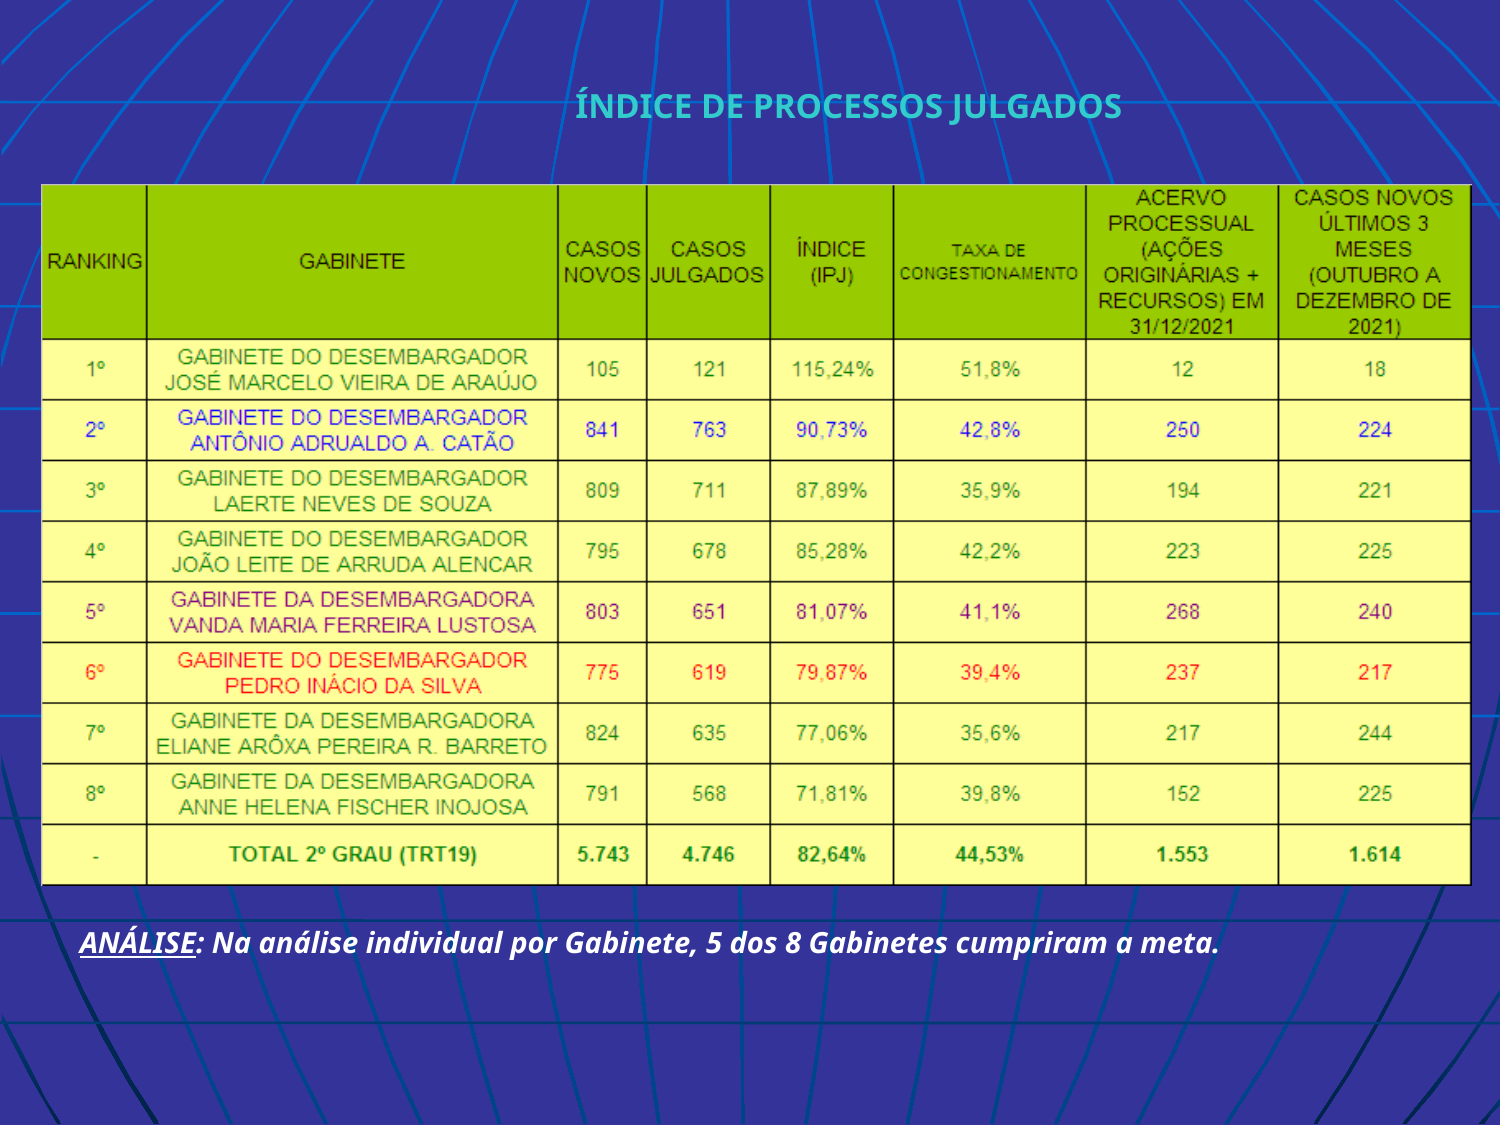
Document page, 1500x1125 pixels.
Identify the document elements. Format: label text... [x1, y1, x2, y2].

picture [41, 184, 1472, 886]
text_box ÍNDICE DE PROCESSOS JULGADOS [242, 78, 1448, 134]
text_box ANÁLISE: Na análise individual por Gabinete, 5 dos 8 Gabinetes cumpriram a meta. [64, 916, 1471, 1012]
